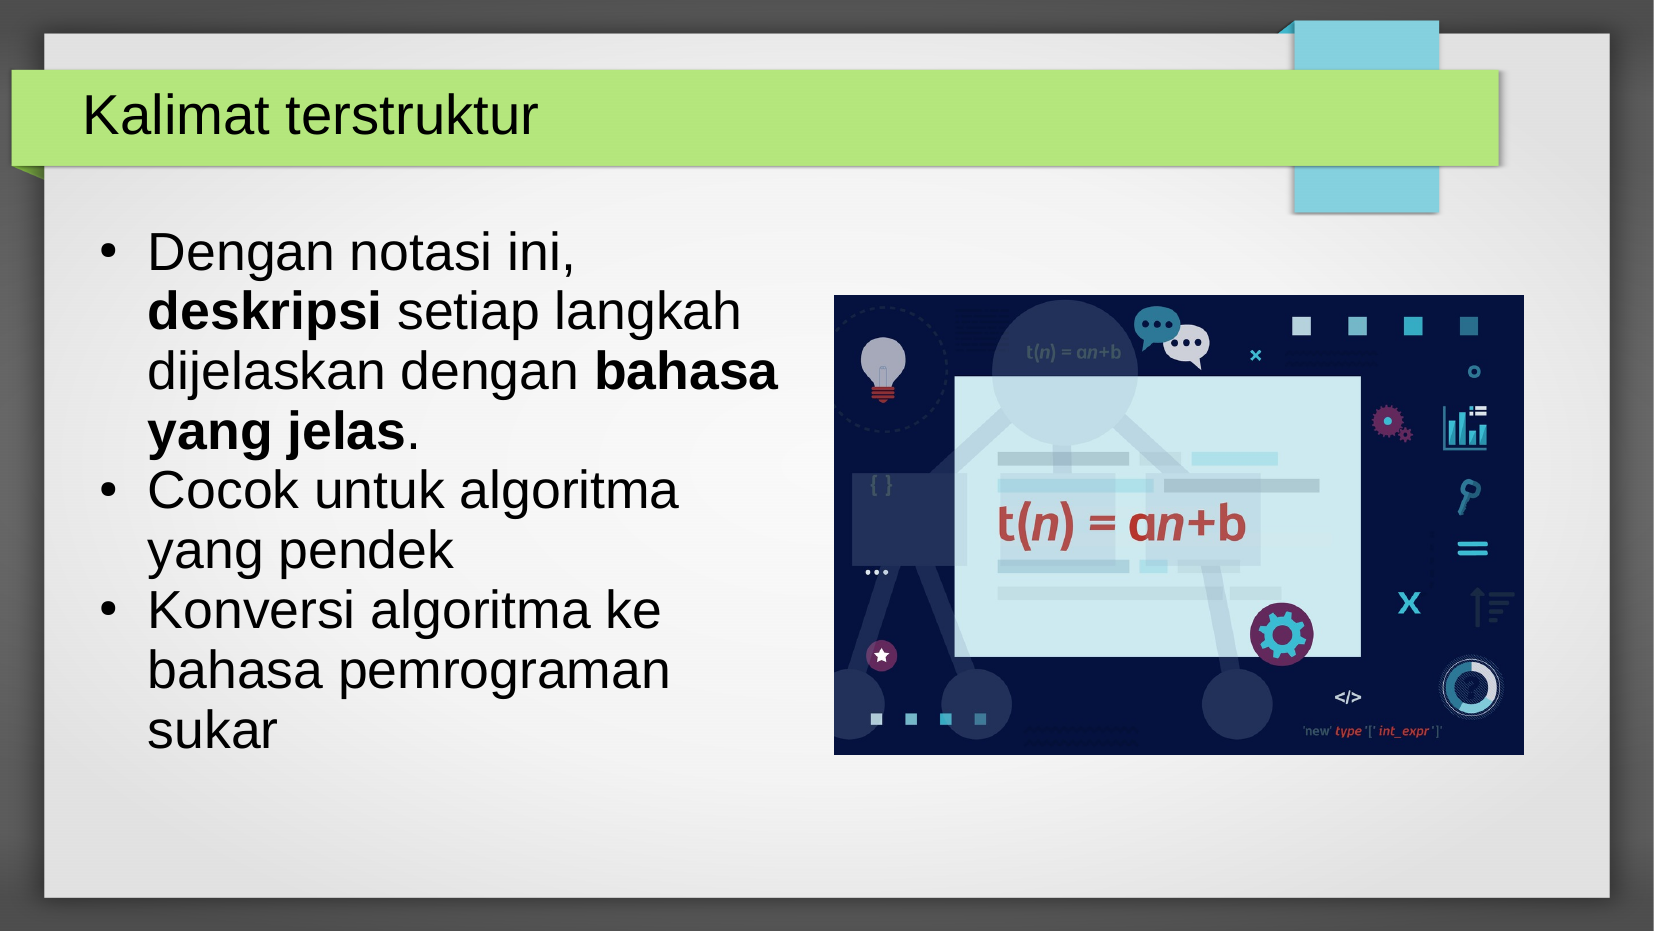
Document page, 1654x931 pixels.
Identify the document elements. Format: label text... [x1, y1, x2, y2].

picture [0, 0, 1654, 931]
title Kalimat terstruktur [82, 70, 1264, 160]
list Dengan notasi ini, deskripsi setiap langkah dijelaskan dengan bahasa yang jelas. Cocok untuk algoritma yang pendek Konversi algoritma ke bahasa pemrograman sukar [82, 221, 809, 761]
